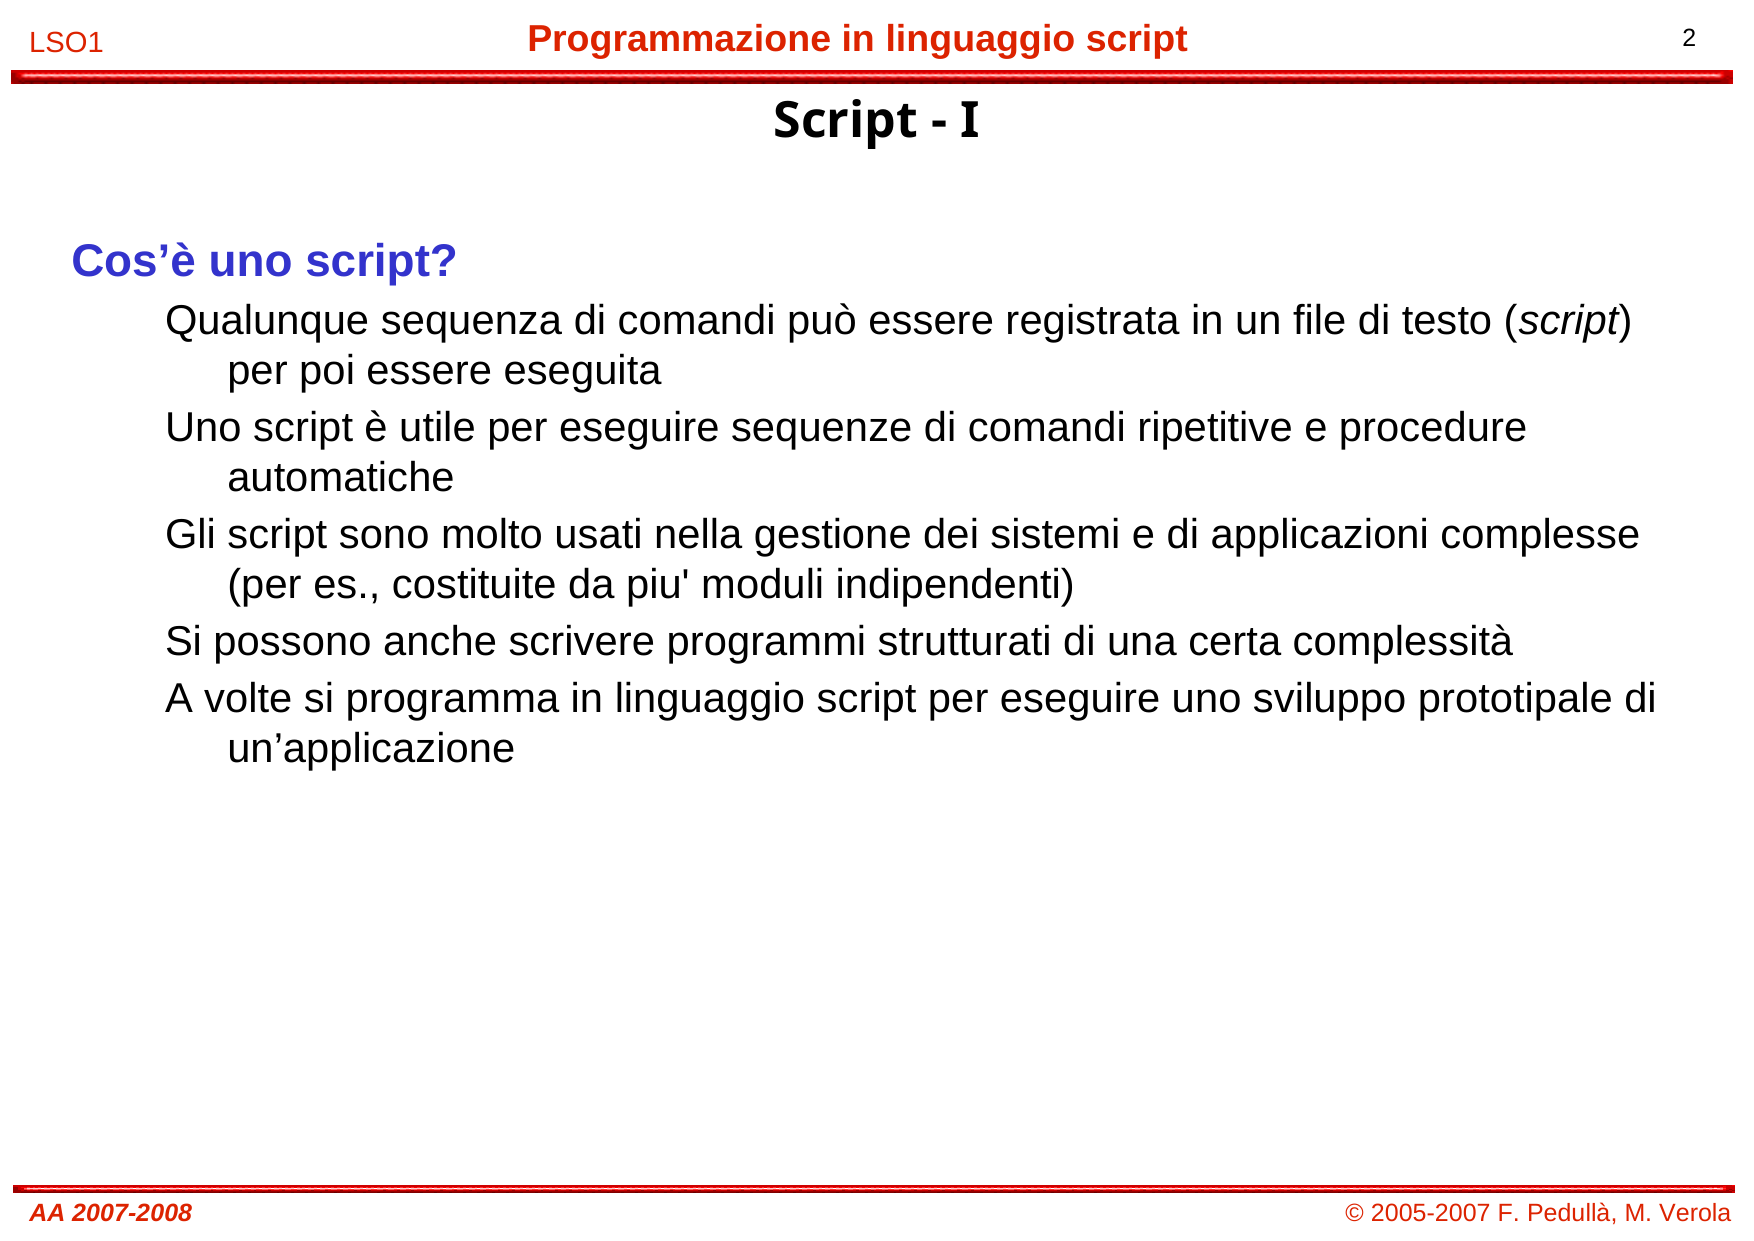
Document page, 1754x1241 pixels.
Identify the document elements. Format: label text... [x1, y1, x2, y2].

picture [11, 70, 1733, 84]
picture [13, 1185, 56, 1193]
list Cos’è uno script? Qualunque sequenza di comandi può essere registrata in un file di testo (script) per poi essere eseguita Uno script è utile per eseguire sequenze di comandi ripetitive e procedure automatiche Gli script sono molto usati nella gestione dei sistemi e di applicazioni complesse (per es., costituite da piu' moduli indipendenti) Si possono anche scrivere programmi strutturati di una certa complessità A volte si programma in linguaggio script per eseguire uno sviluppo prototipale di un’applicazione [56, 223, 1694, 1209]
title Script - I [747, 72, 1006, 168]
picture [1694, 1185, 1735, 1193]
